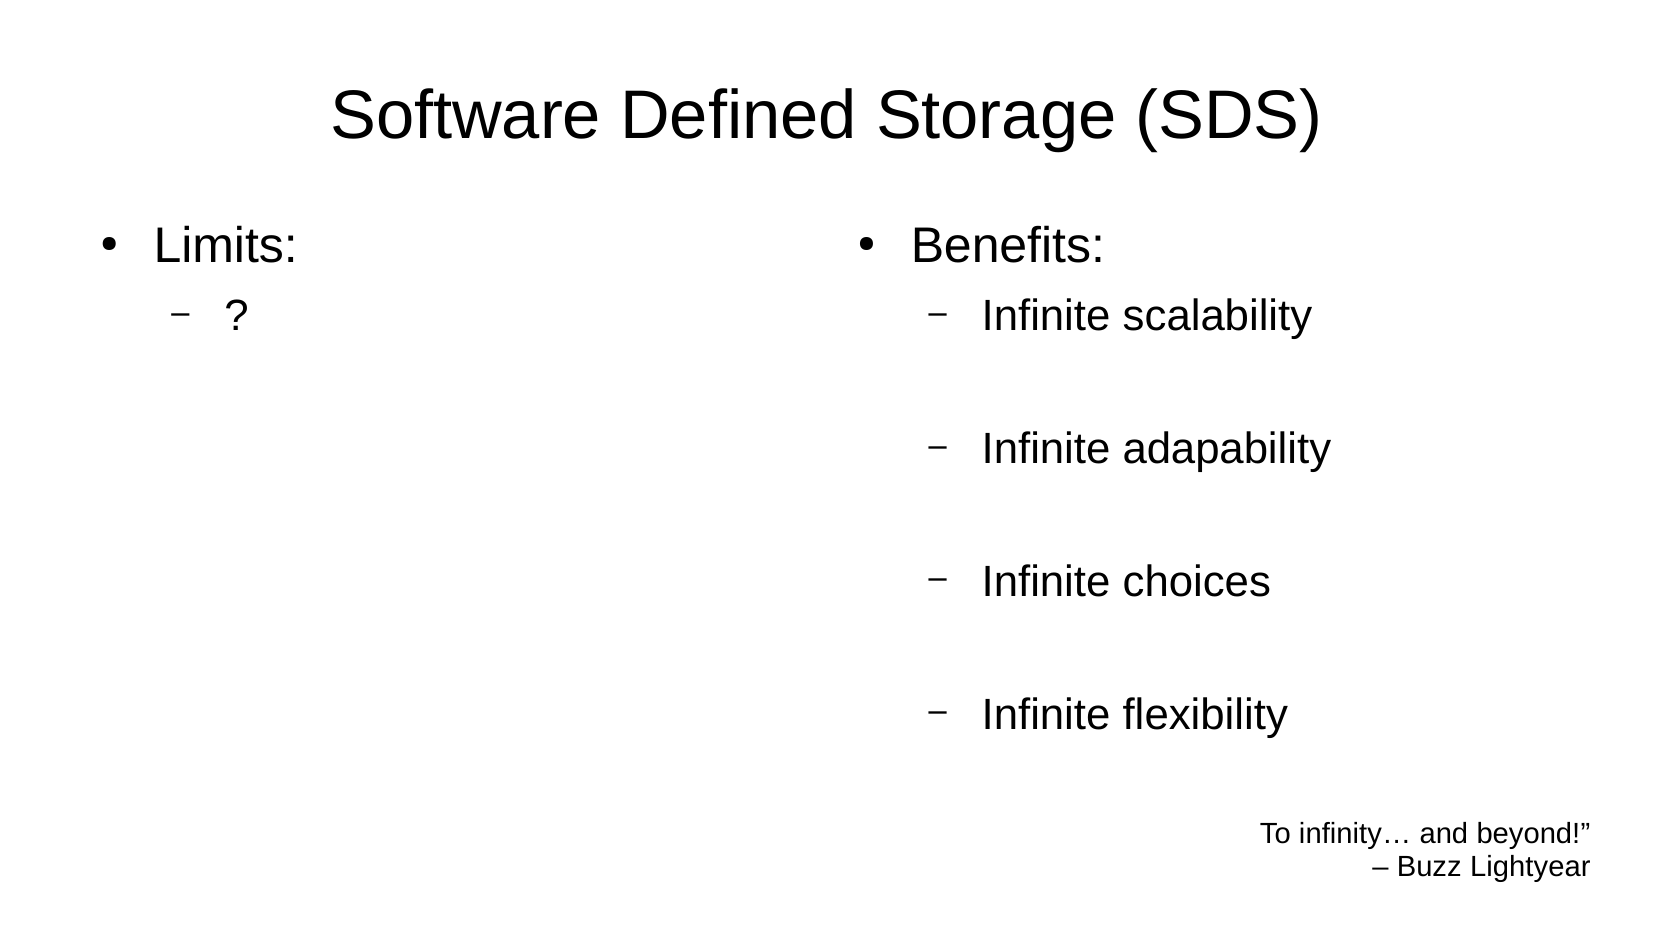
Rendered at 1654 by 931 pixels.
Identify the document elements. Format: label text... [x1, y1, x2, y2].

list Limits: ? [82, 217, 826, 856]
title Software Defined Storage (SDS) [82, 37, 1571, 193]
list Benefits: Infinite scalability Infinite adapability Infinite choices Infinite flexibility [840, 217, 1583, 856]
text_box To infinity… and beyond!” – Buzz Lightyear [1245, 810, 1604, 891]
